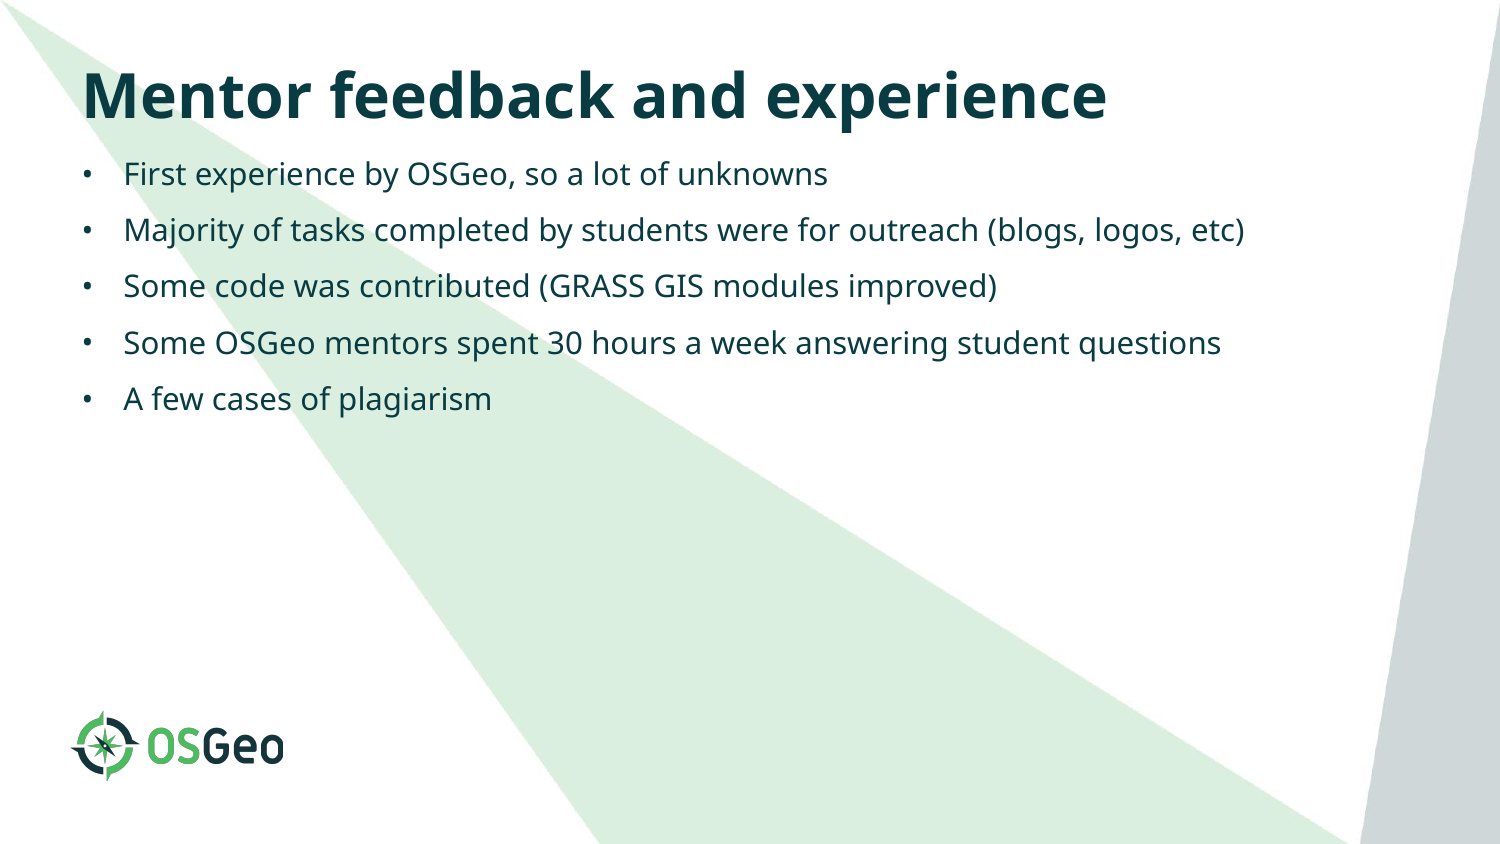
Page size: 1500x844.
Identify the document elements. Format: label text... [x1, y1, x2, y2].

picture [0, 0, 1500, 844]
text_box First experience by OSGeo, so a lot of unknowns Majority of tasks completed by students were for outreach (blogs, logos, etc) Some code was contributed (GRASS GIS modules improved) Some OSGeo mentors spent 30 hours a week answering student questions A few cases of plagiarism [70, 130, 1405, 698]
title Mentor feedback and experience [70, 13, 1196, 130]
